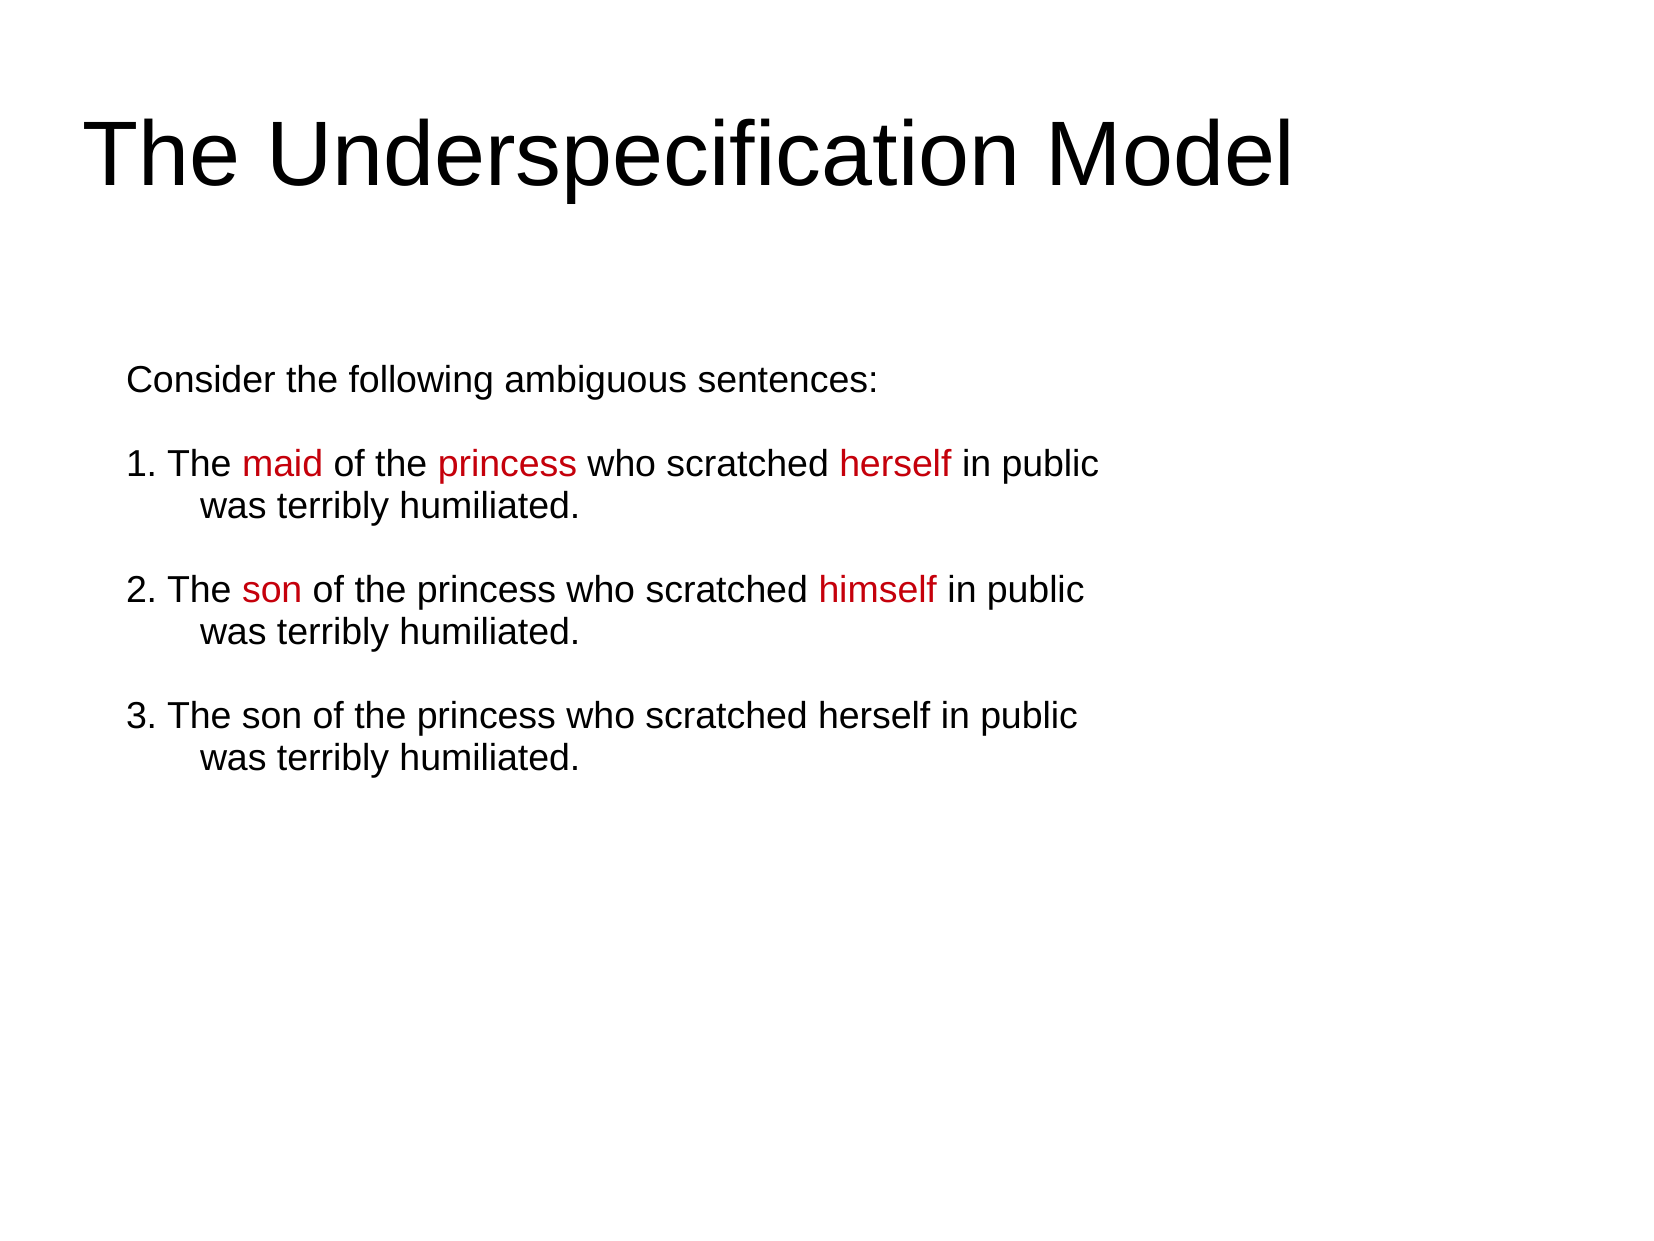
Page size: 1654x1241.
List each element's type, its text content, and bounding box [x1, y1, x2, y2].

title The Underspecification Model [82, 49, 1572, 257]
text_box Consider the following ambiguous sentences: 1. The maid of the princess who scratched herself in public was terribly humiliated. 2. The son of the princess who scratched himself in public was terribly humiliated. 3. The son of the princess who scratched herself in public was terribly humiliated. [111, 351, 1114, 787]
